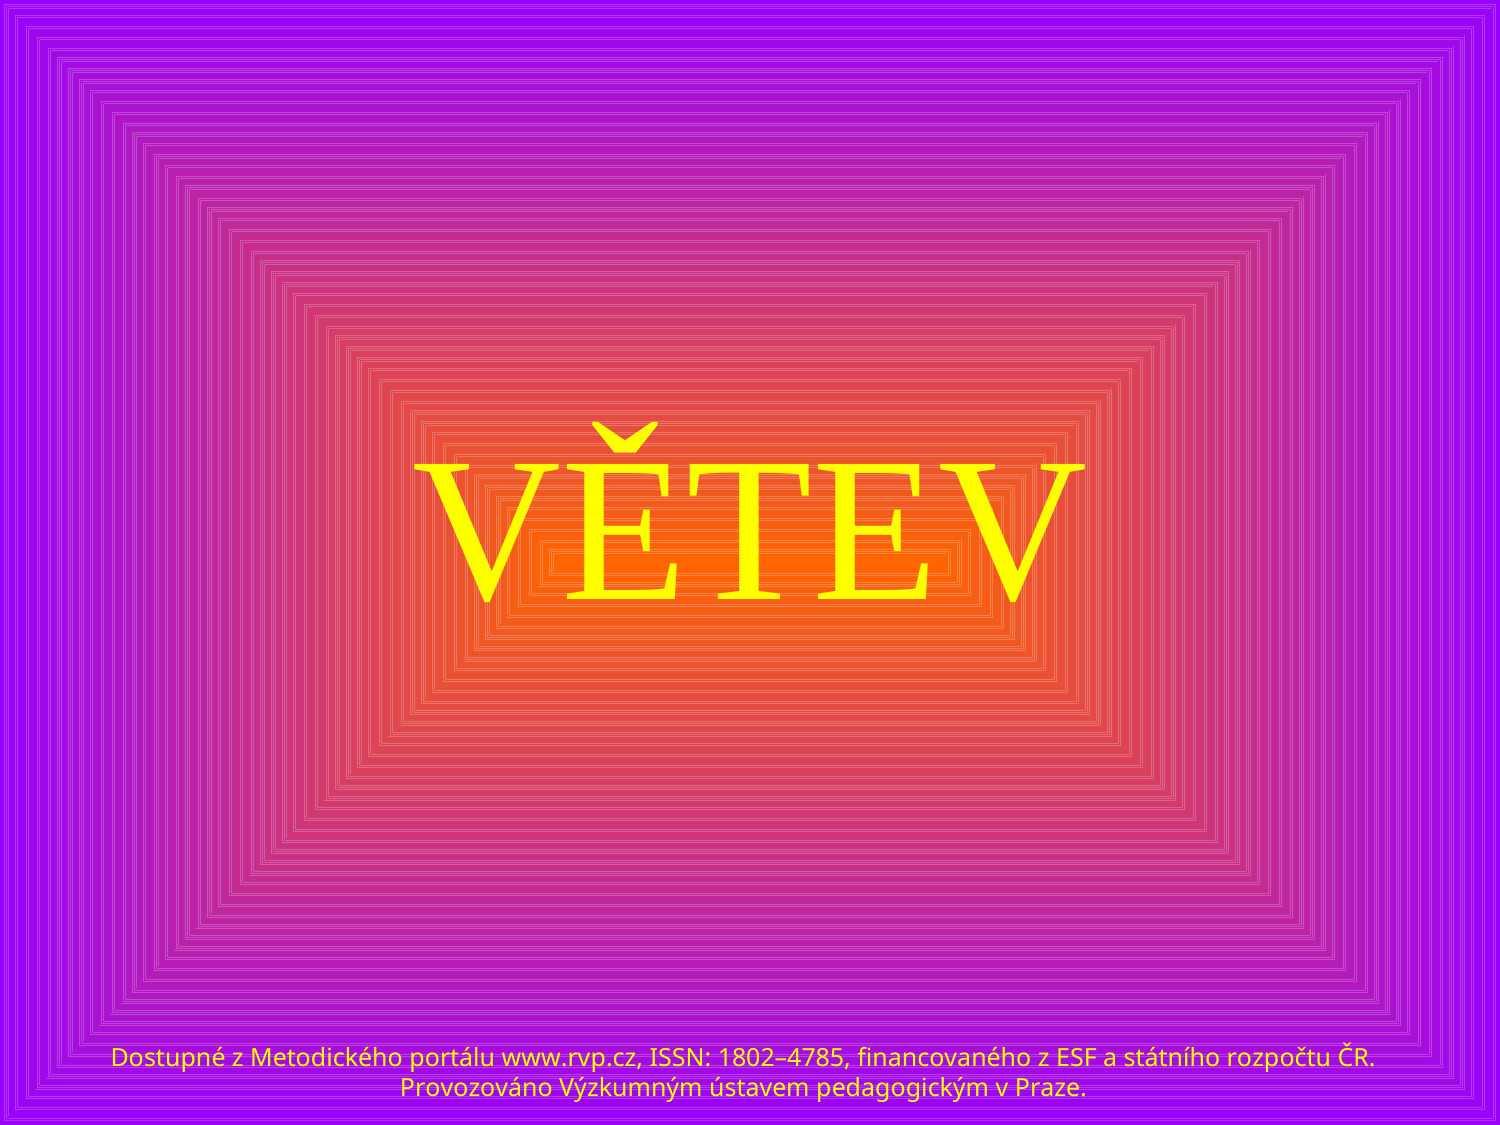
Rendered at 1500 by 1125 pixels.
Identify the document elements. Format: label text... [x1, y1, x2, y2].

text_box Dostupné z Metodického portálu www.rvp.cz, ISSN: 1802–4785, financovaného z ESF a státního rozpočtu ČR. Provozováno Výzkumným ústavem pedagogickým v Praze. [35, 1041, 1454, 1102]
text_box VĚTEV [0, 385, 1500, 649]
